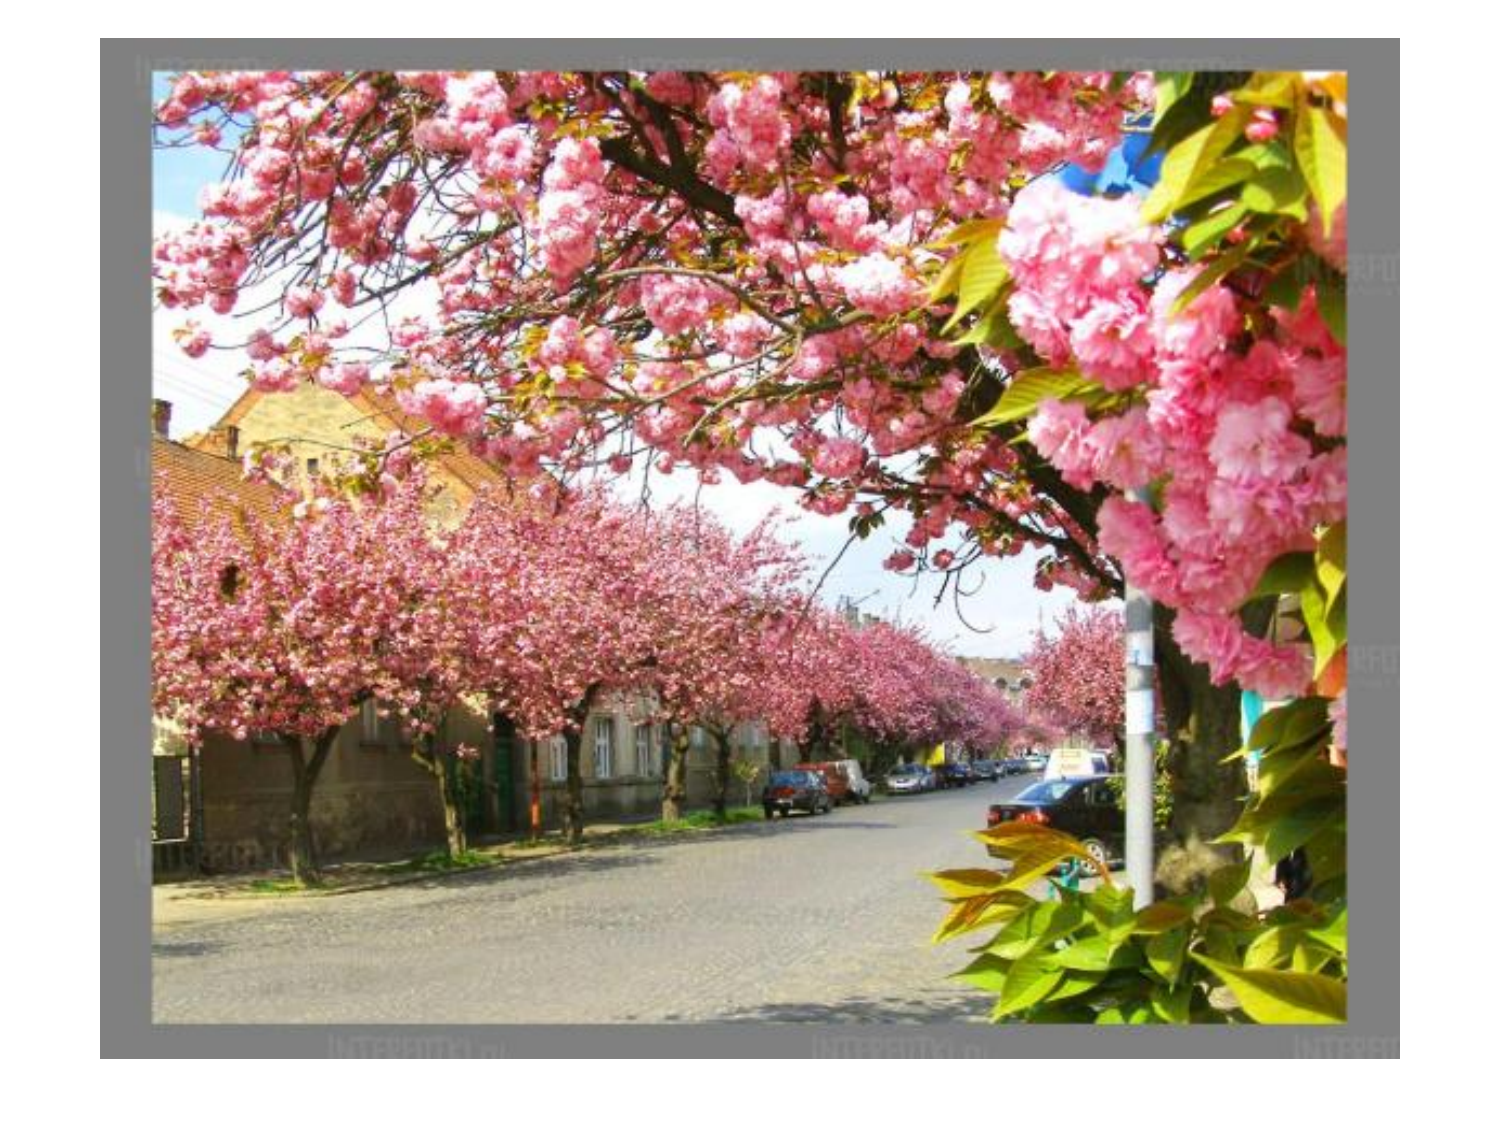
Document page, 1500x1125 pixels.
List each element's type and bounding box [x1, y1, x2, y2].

picture [100, 38, 1400, 1059]
